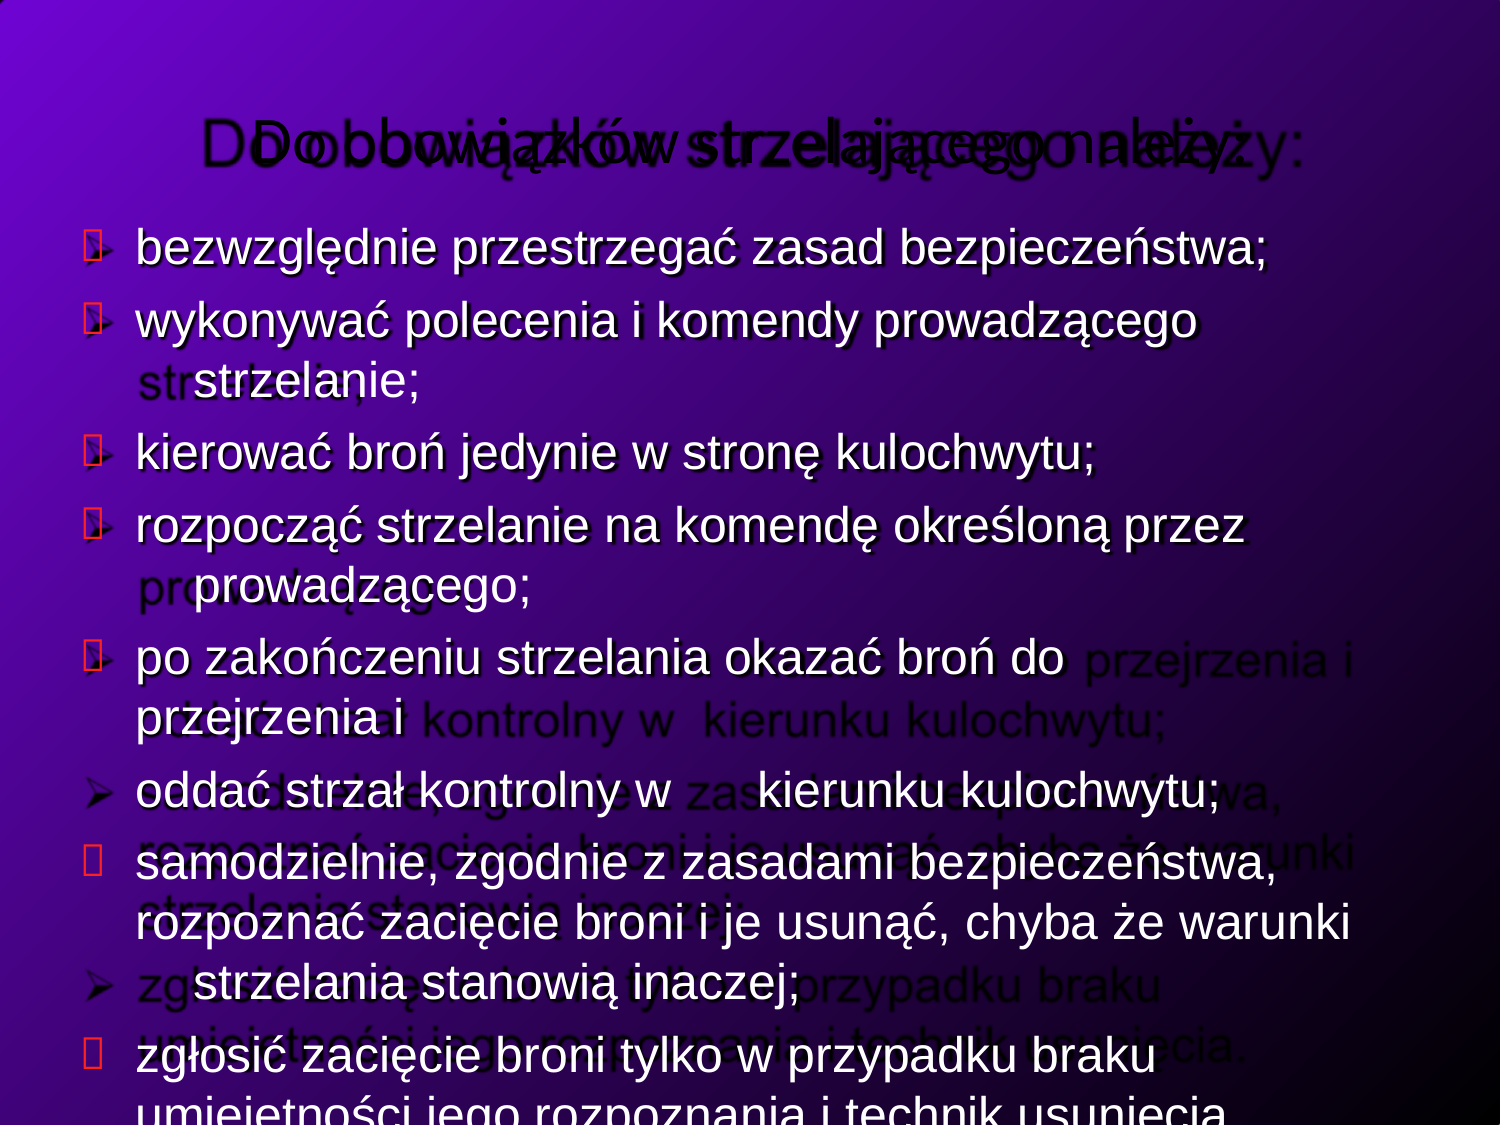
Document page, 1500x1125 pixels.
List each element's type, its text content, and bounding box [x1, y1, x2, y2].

picture [0, 0, 1500, 1125]
text_box bezwzględnie przestrzegać zasad bezpieczeństwa; wykonywać polecenia i komendy prowadzącego strzelanie; kierować broń jedynie w stronę kulochwytu; rozpocząć strzelanie na komendę określoną przez prowadzącego; po zakończeniu strzelania okazać broń do przejrzenia i oddać strzał kontrolny w kierunku kulochwytu; samodzielnie, zgodnie z zasadami bezpieczeństwa, rozpoznać zacięcie broni i je usunąć, chyba że warunki strzelania stanowią inaczej; zgłosić zacięcie broni tylko w przypadku braku umiejętności jego rozpoznania i technik usunięcia. [77, 199, 1356, 1125]
title Do obowiązków strzelającego należy: [194, 95, 1306, 199]
